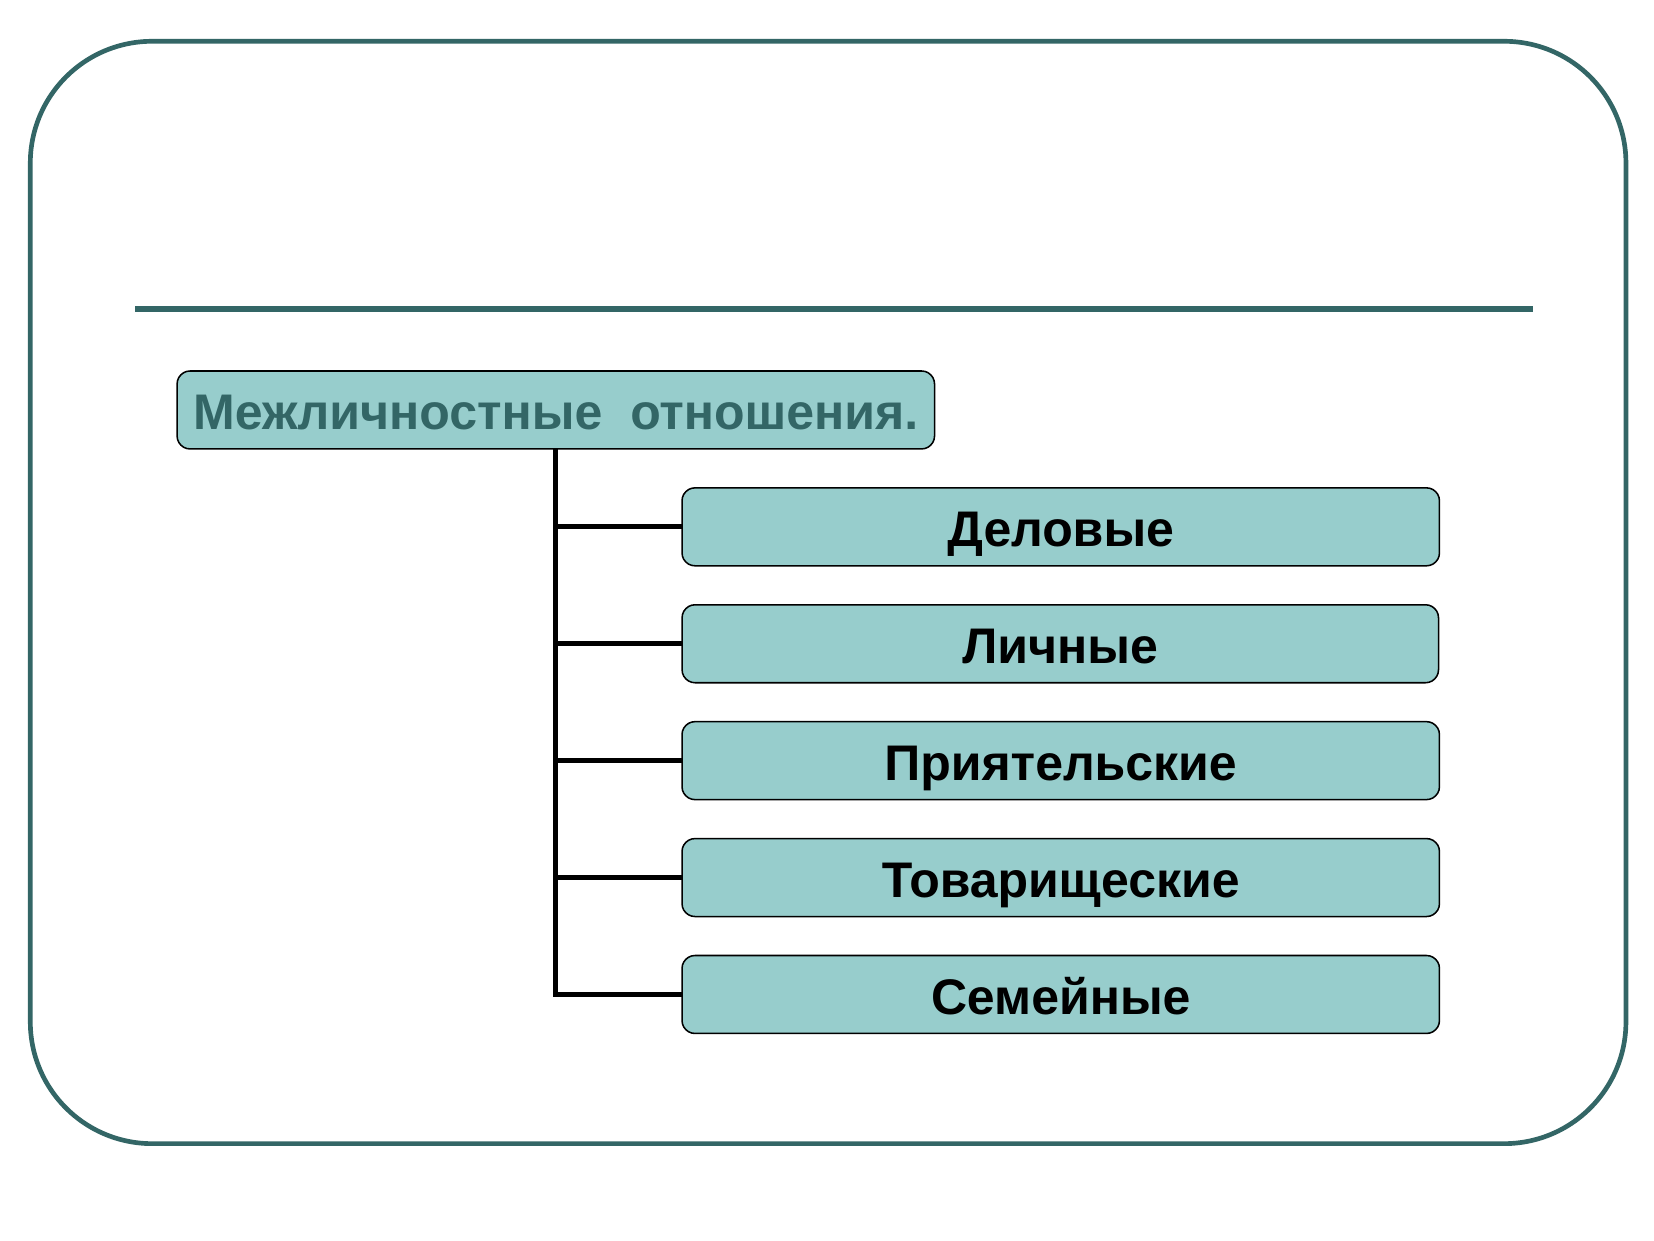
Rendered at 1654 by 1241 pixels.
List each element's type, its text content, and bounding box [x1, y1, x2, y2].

text_box Семейные [682, 955, 1440, 1034]
text_box Личные [682, 604, 1439, 683]
text_box Деловые [682, 487, 1440, 566]
text_box Приятельские [682, 721, 1440, 800]
text_box Товарищеские [682, 838, 1440, 917]
text_box Межличностные отношения. [177, 370, 935, 449]
